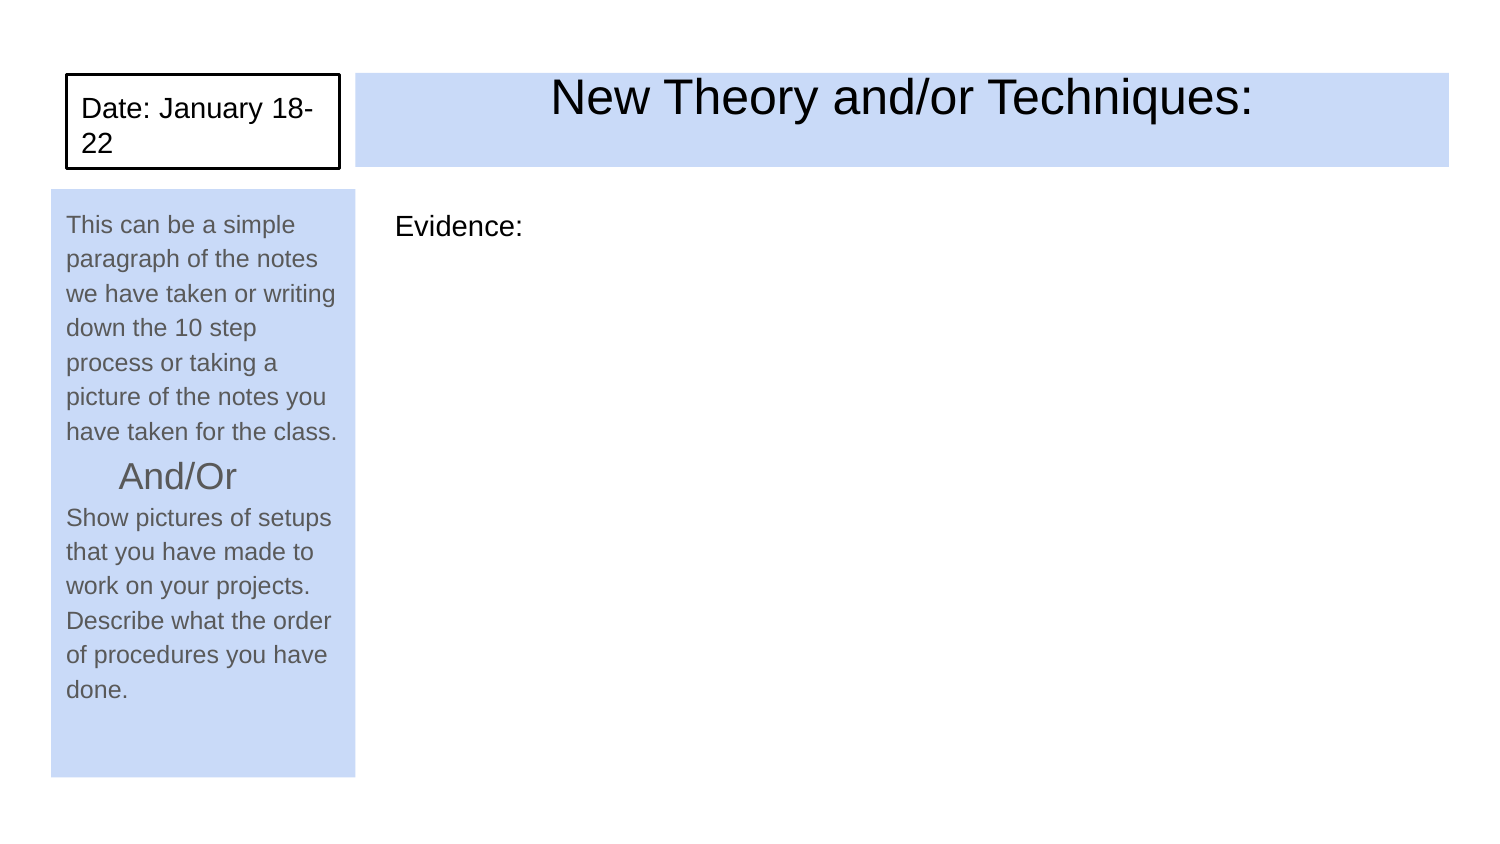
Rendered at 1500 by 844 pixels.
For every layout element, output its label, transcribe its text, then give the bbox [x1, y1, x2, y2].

title New Theory and/or Techniques: [355, 72, 1449, 167]
text_box Evidence: [379, 191, 1449, 781]
list This can be a simple paragraph of the notes we have taken or writing down the 10 step process or taking a picture of the notes you have taken for the class. And/Or Show pictures of setups that you have made to work on your projects. Describe what the order of procedures you have done. [51, 189, 356, 778]
text_box Date: January 18-22 [66, 74, 340, 169]
